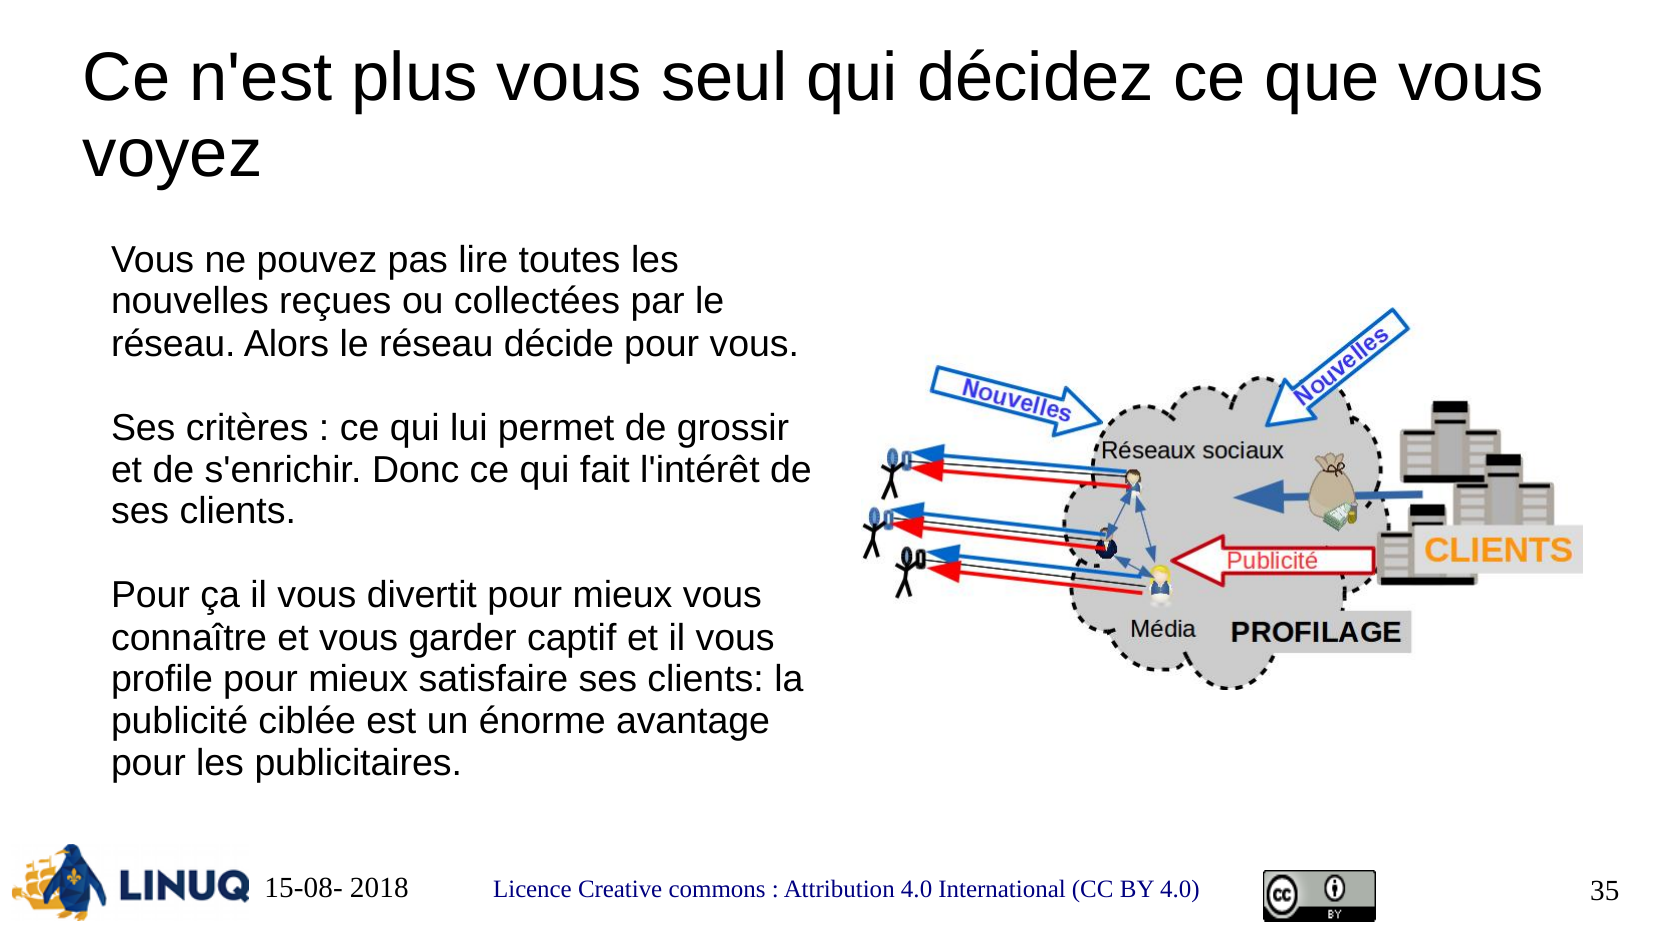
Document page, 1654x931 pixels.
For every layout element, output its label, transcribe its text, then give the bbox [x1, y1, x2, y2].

picture [861, 307, 1583, 691]
picture [11, 844, 249, 921]
text_box Vous ne pouvez pas lire toutes les nouvelles reçues ou collectées par le réseau. Alors le réseau décide pour vous. Ses critères : ce qui lui permet de grossir et de s'enrichir. Donc ce qui fait l'intérêt de ses clients. Pour ça il vous divertit pour mieux vous connaître et vous garder captif et il vous profile pour mieux satisfaire ses clients: la publicité ciblée est un énorme avantage pour les publicitaires. [96, 230, 839, 792]
picture [1263, 870, 1376, 922]
title Ce n'est plus vous seul qui décidez ce que vous voyez [82, 37, 1571, 193]
